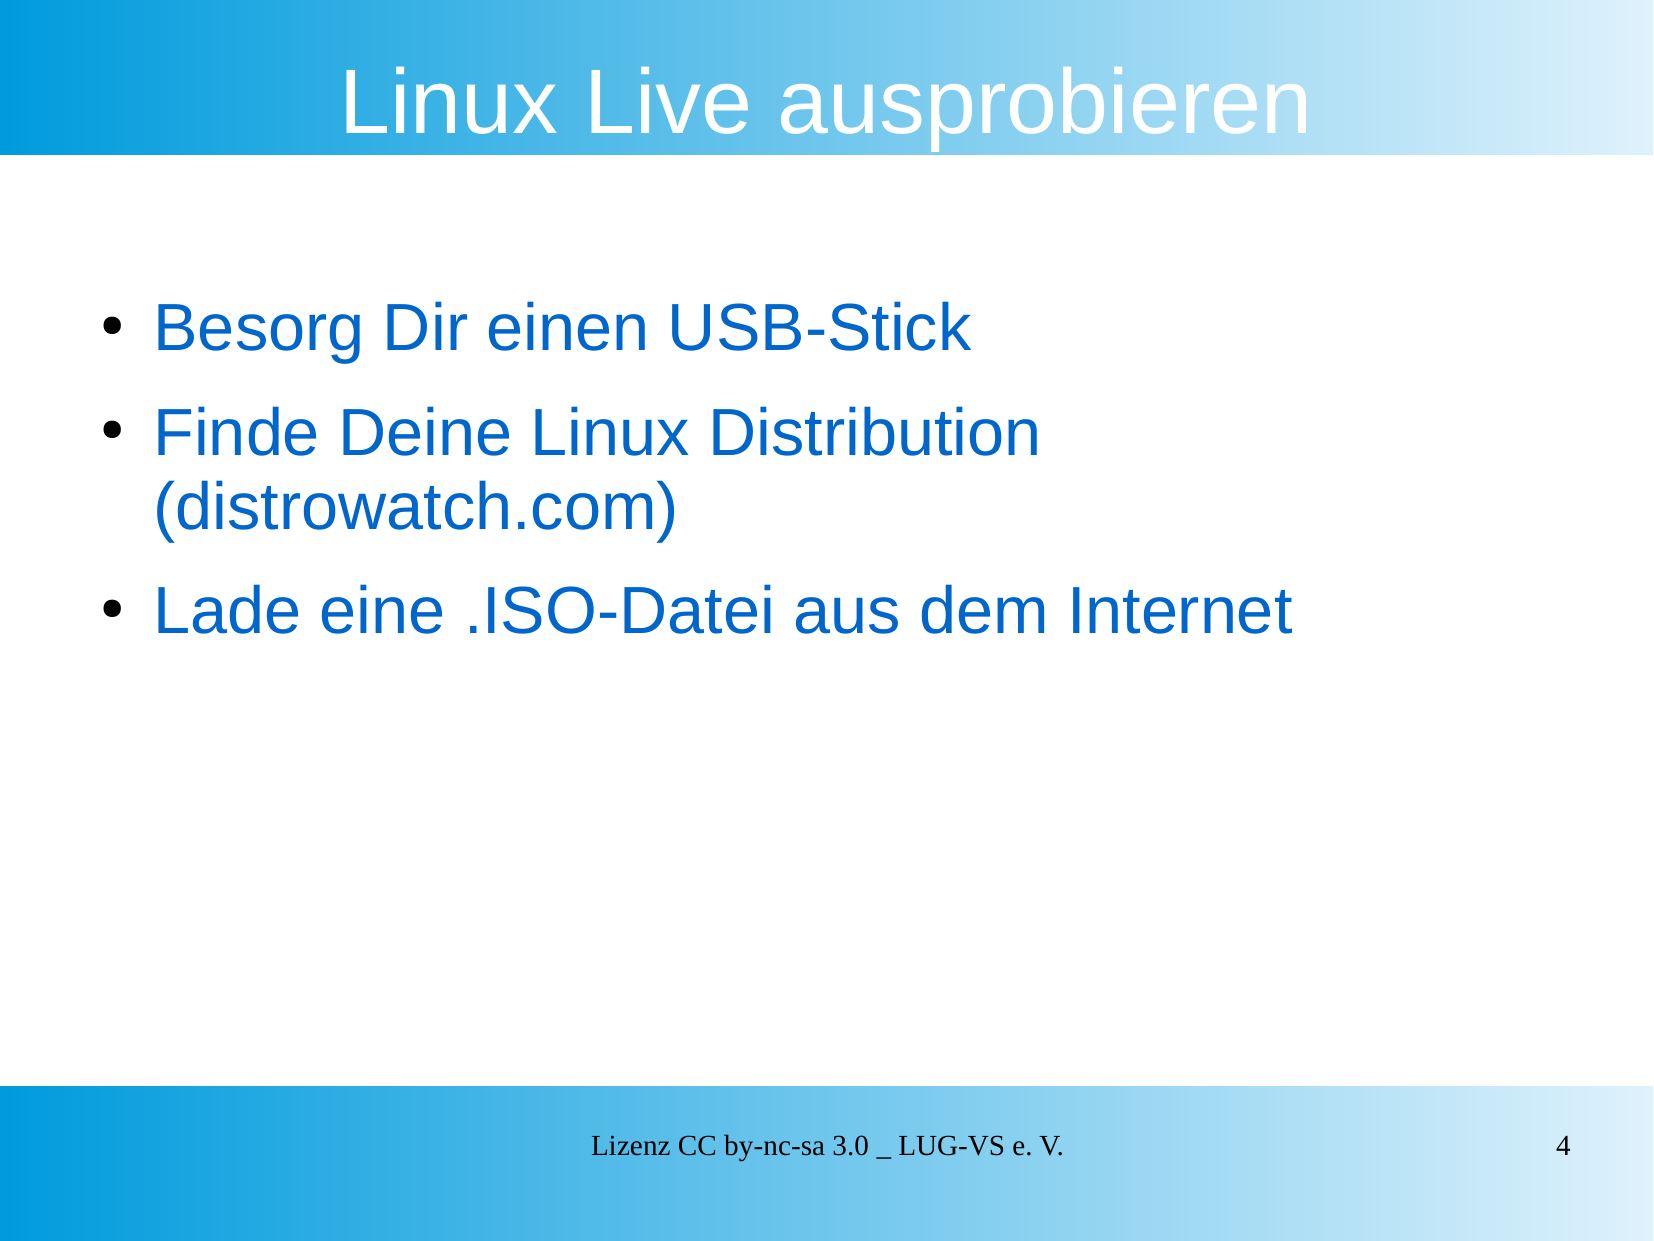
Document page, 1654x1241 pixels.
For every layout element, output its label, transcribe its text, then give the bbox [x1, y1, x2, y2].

title Linux Live ausprobieren [82, 49, 1571, 155]
list Besorg Dir einen USB-Stick Finde Deine Linux Distribution (distrowatch.com) Lade eine .ISO-Datei aus dem Internet [82, 290, 1571, 1010]
